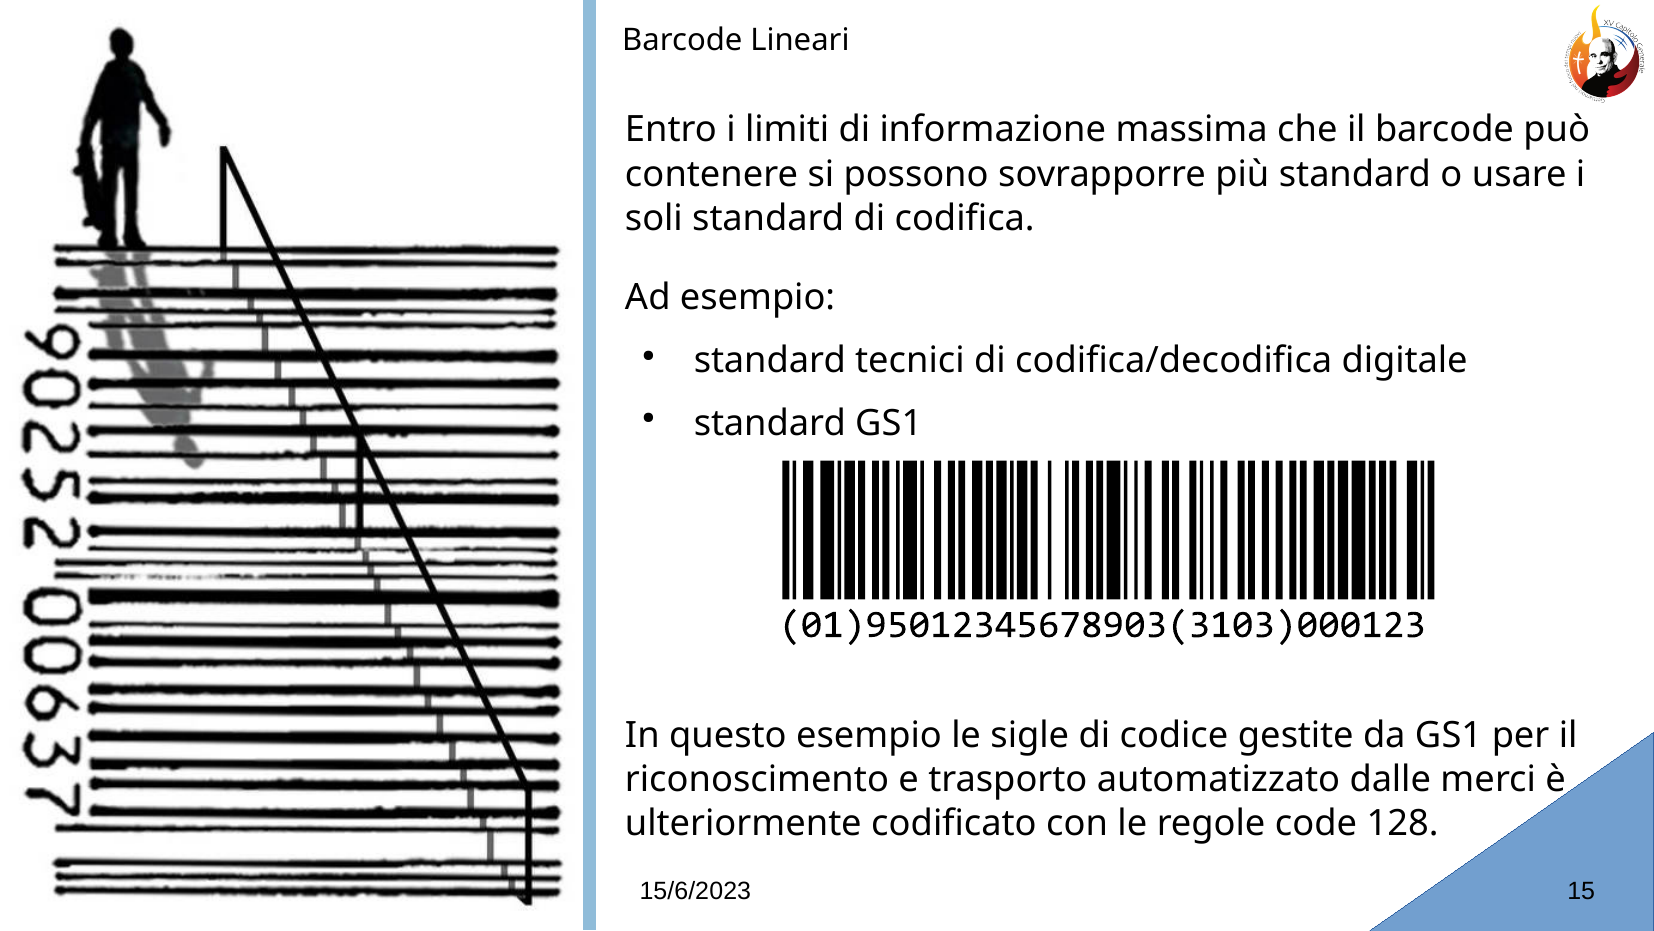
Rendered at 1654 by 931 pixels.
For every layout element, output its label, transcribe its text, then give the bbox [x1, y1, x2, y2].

picture [1563, 4, 1646, 103]
picture [755, 437, 1468, 674]
text_box Barcode Lineari [607, 9, 1340, 63]
picture [0, 0, 583, 931]
list Entro i limiti di informazione massima che il barcode può contenere si possono sovrapporre più standard o usare i soli standard di codifica. Ad esempio: standard tecnici di codifica/decodifica digitale standard GS1 In questo esempio le sigle di codice gestite da GS1 per il riconoscimento e trasporto automatizzato dalle merci è ulteriormente codificato con le regole code 128. [624, 106, 1621, 851]
